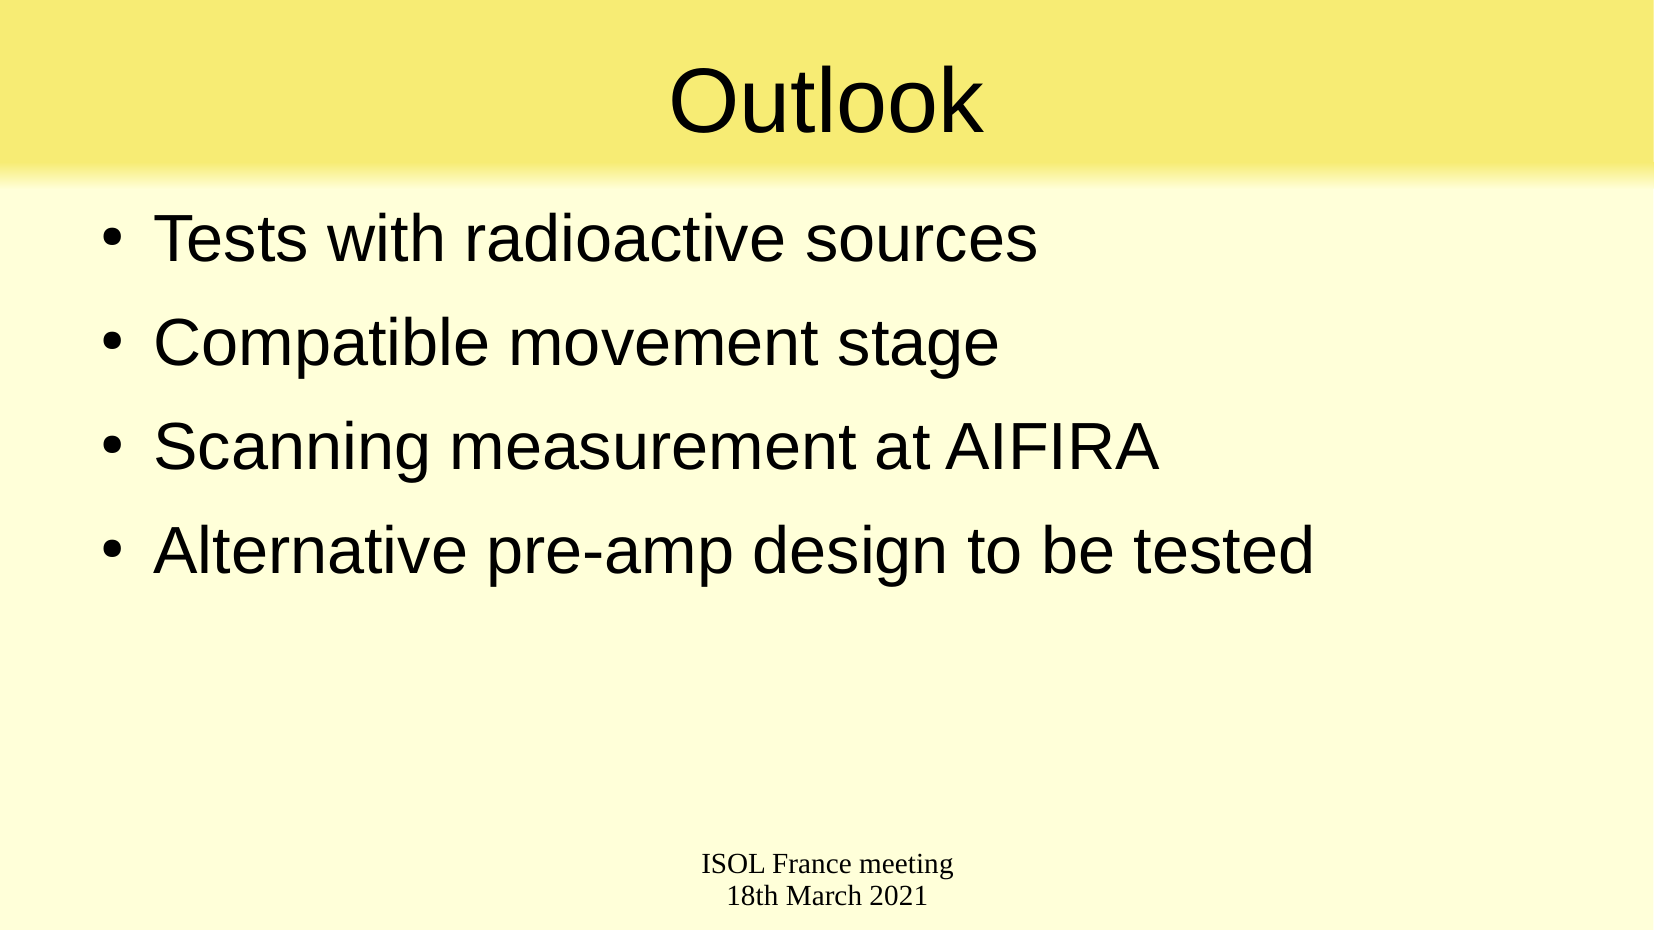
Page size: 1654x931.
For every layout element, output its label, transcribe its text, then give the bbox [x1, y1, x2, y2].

list Tests with radioactive sources Compatible movement stage Scanning measurement at AIFIRA Alternative pre-amp design to be tested [82, 200, 1571, 804]
title Outlook [82, 37, 1571, 166]
